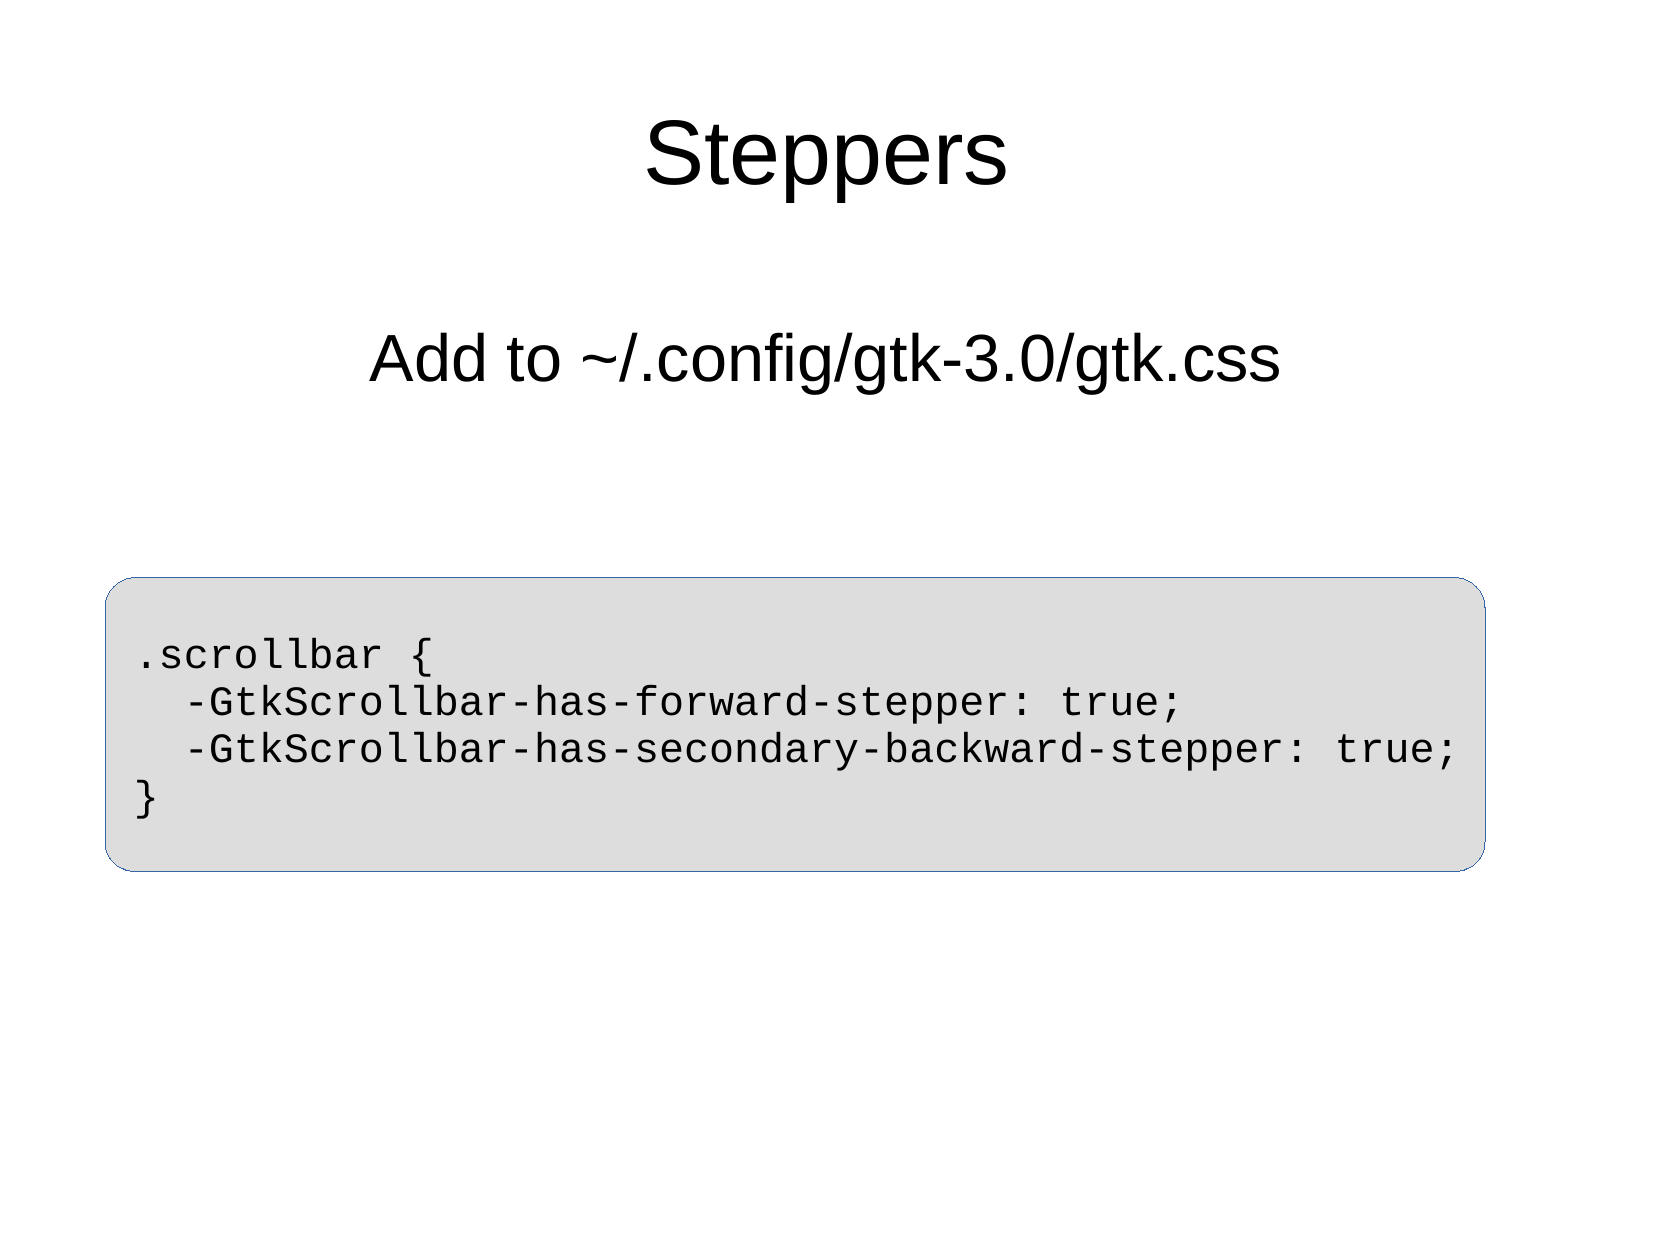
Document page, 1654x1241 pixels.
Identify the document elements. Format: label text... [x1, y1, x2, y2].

list Add to ~/.config/gtk-3.0/gtk.css [82, 321, 1571, 406]
text_box .scrollbar { -GtkScrollbar-has-forward-stepper: true; -GtkScrollbar-has-secondary-backward-stepper: true; } [119, 626, 1480, 856]
title Steppers [82, 49, 1571, 257]
text_box [105, 577, 1486, 872]
